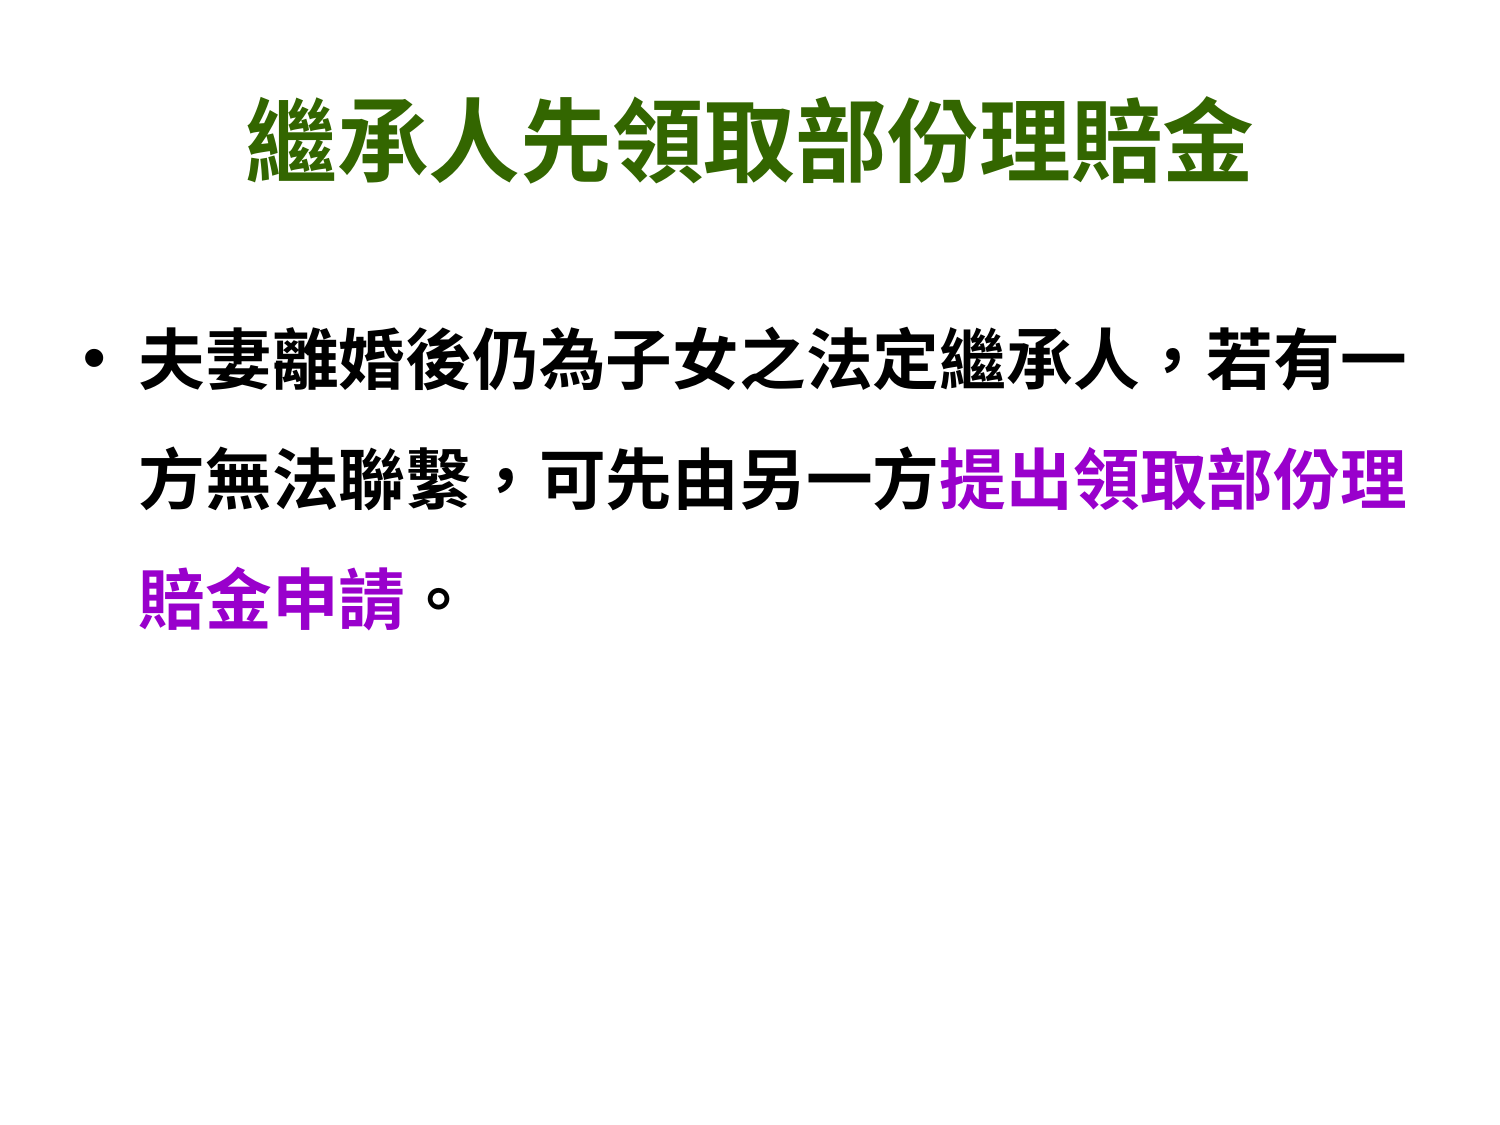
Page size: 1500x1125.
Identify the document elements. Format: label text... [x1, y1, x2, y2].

list 夫妻離婚後仍為子女之法定繼承人，若有一方無法聯繫，可先由另一方提出領取部份理賠金申請。 [75, 262, 1426, 705]
title 繼承人先領取部份理賠金 [75, 45, 1426, 233]
